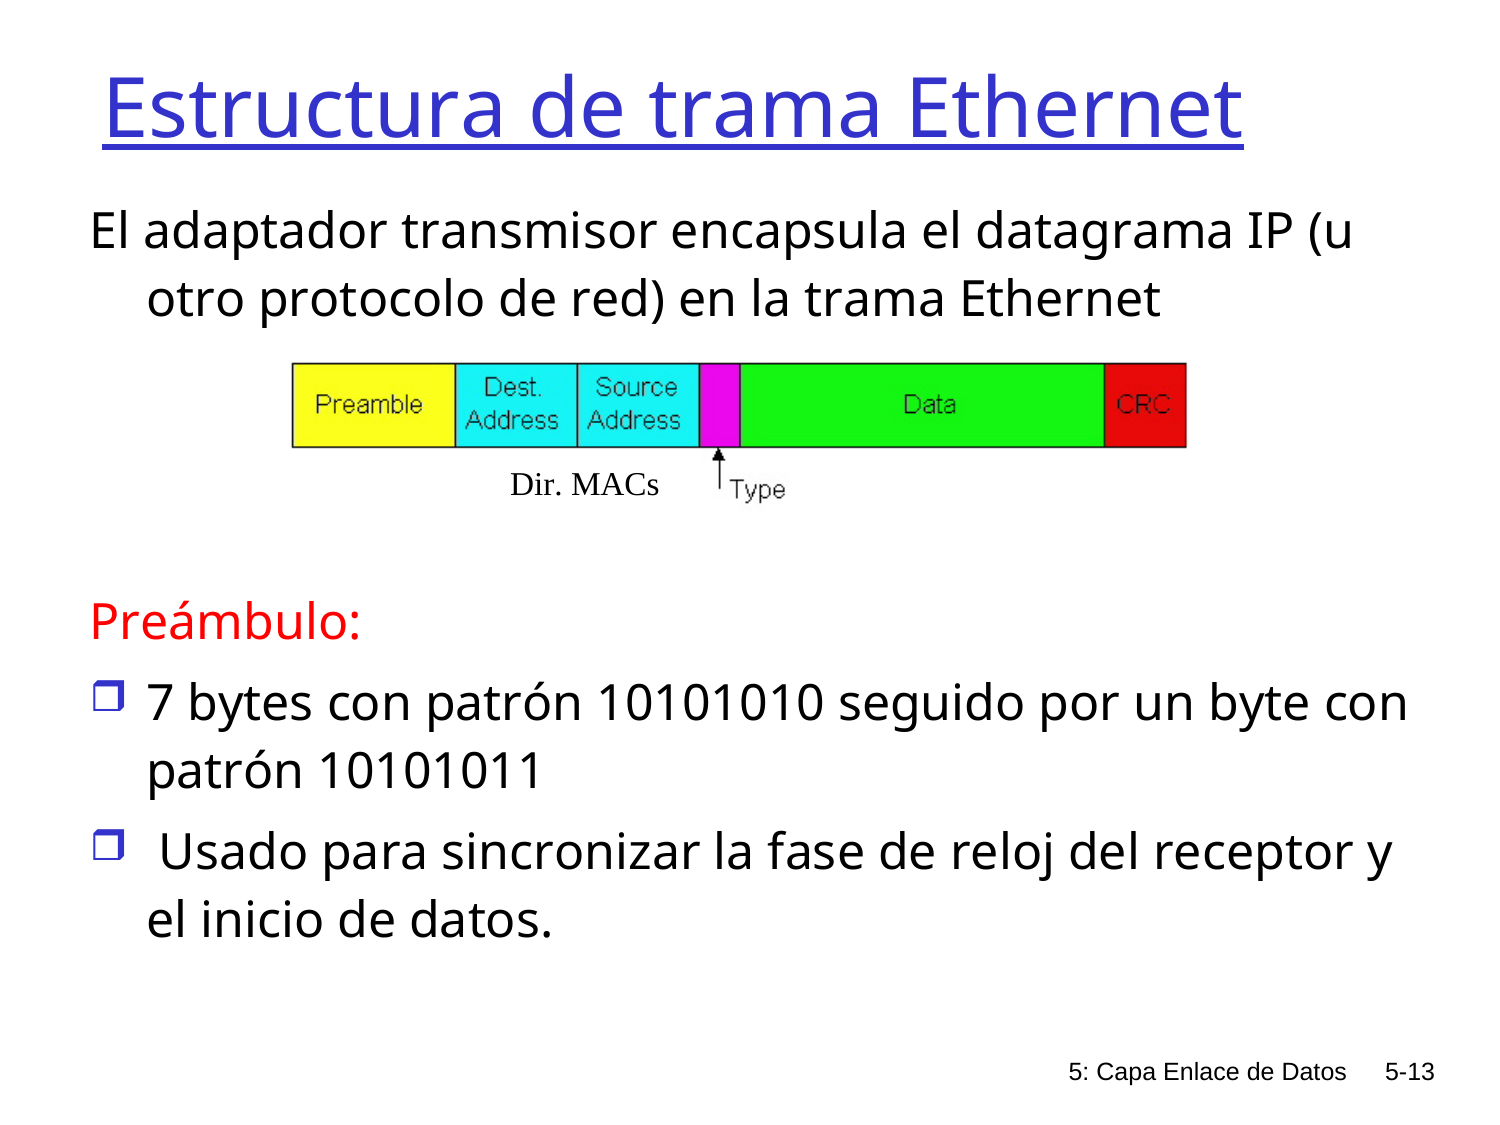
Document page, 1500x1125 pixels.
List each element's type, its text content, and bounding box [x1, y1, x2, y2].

list El adaptador transmisor encapsula el datagrama IP (u otro protocolo de red) en la trama Ethernet Preámbulo: 7 bytes con patrón 10101010 seguido por un byte con patrón 10101011 Usado para sincronizar la fase de reloj del receptor y el inicio de datos. [75, 187, 1426, 1013]
title Estructura de trama Ethernet [87, 23, 1363, 187]
picture [289, 360, 1190, 516]
text_box Dir. MACs [495, 454, 673, 510]
